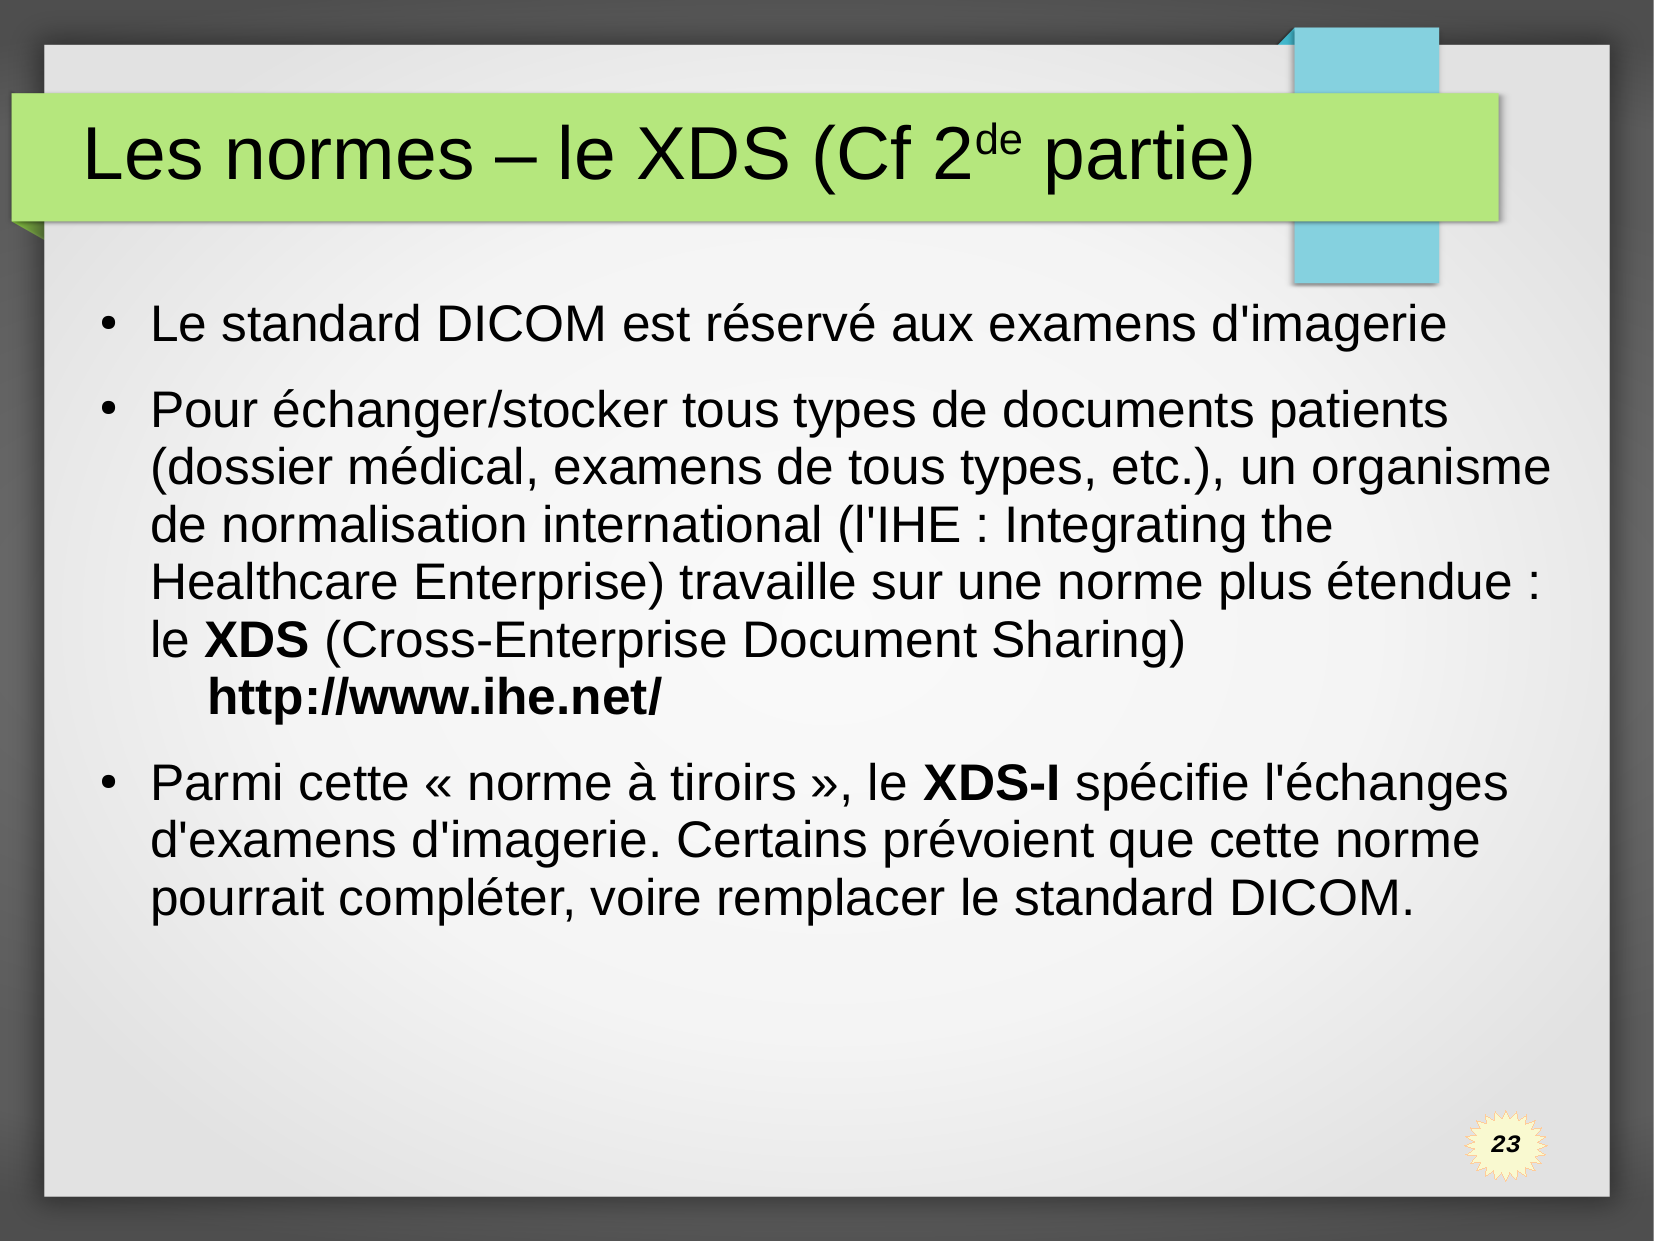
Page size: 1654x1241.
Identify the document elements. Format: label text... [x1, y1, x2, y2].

list Le standard DICOM est réservé aux examens d'imagerie Pour échanger/stocker tous types de documents patients (dossier médical, examens de tous types, etc.), un organisme de normalisation international (l'IHE : Integrating the Healthcare Enterprise) travaille sur une norme plus étendue : le XDS (Cross-Enterprise Document Sharing) http://www.ihe.net/ Parmi cette « norme à tiroirs », le XDS-I spécifie l'échanges d'examens d'imagerie. Certains prévoient que cette norme pourrait compléter, voire remplacer le standard DICOM. [82, 295, 1571, 1015]
picture [0, 0, 1654, 1241]
title Les normes – le XDS (Cf 2de partie) [82, 94, 1264, 213]
